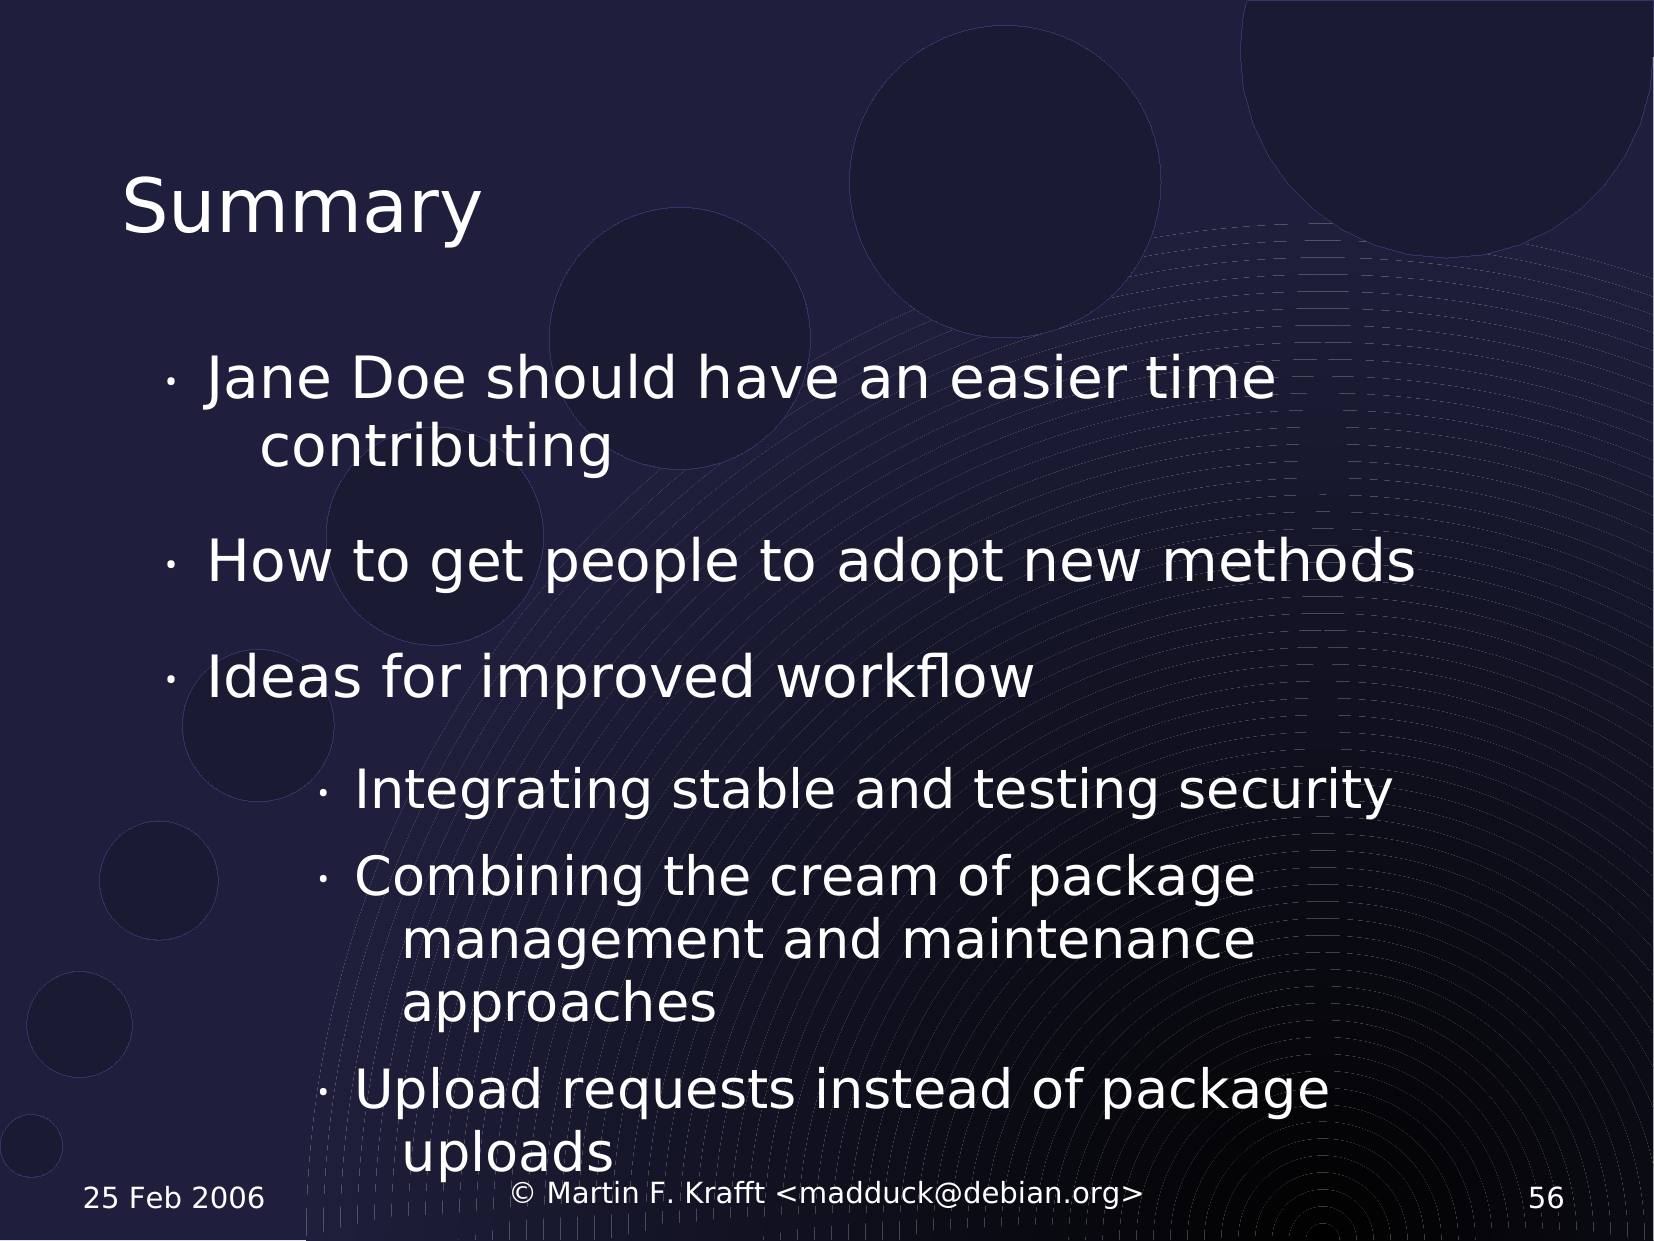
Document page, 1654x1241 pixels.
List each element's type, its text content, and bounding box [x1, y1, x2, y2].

list Jane Doe should have an easier time contributing How to get people to adopt new methods Ideas for improved workflow Integrating stable and testing security Combining the cream of package management and maintenance approaches Upload requests instead of package uploads [118, 344, 1534, 1127]
title Summary [121, 102, 1534, 311]
